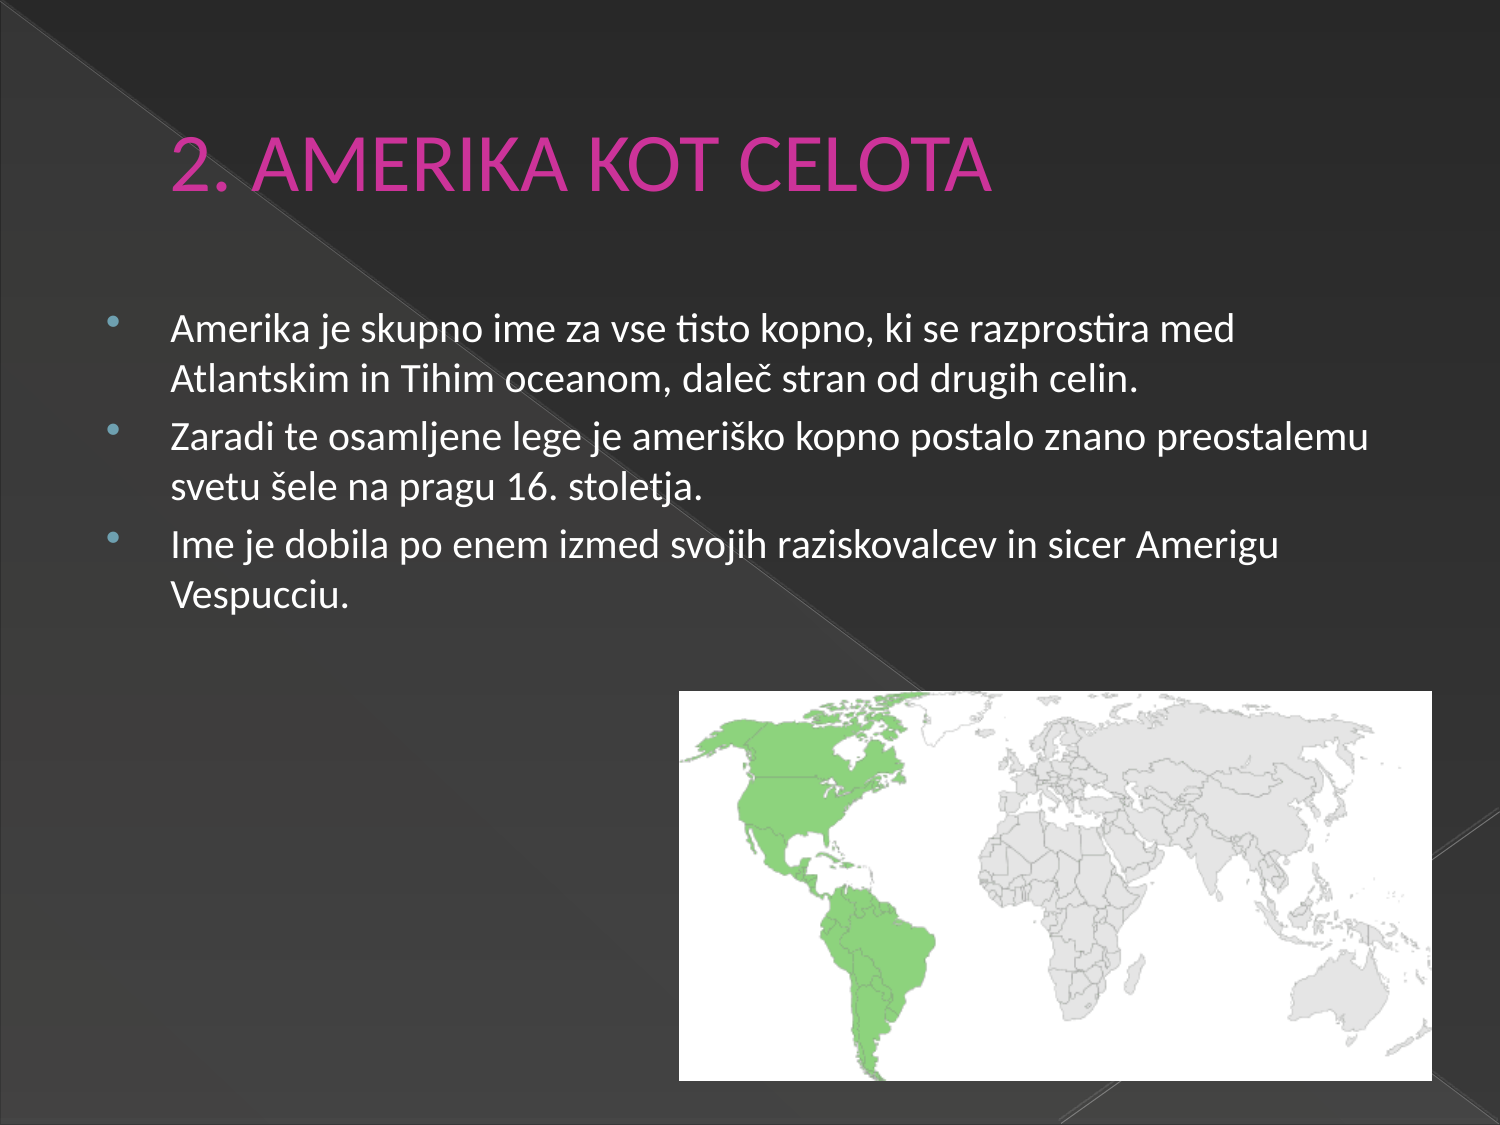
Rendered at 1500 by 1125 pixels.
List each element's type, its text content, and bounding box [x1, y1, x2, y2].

picture [679, 691, 1432, 1081]
title 2. AMERIKA KOT CELOTA [75, 43, 1425, 274]
list Amerika je skupno ime za vse tisto kopno, ki se razprostira med Atlantskim in Tihim oceanom, daleč stran od drugih celin. Zaradi te osamljene lege je ameriško kopno postalo znano preostalemu svetu šele na pragu 16. stoletja. Ime je dobila po enem izmed svojih raziskovalcev in sicer Amerigu Vespucciu. [82, 292, 1432, 1043]
